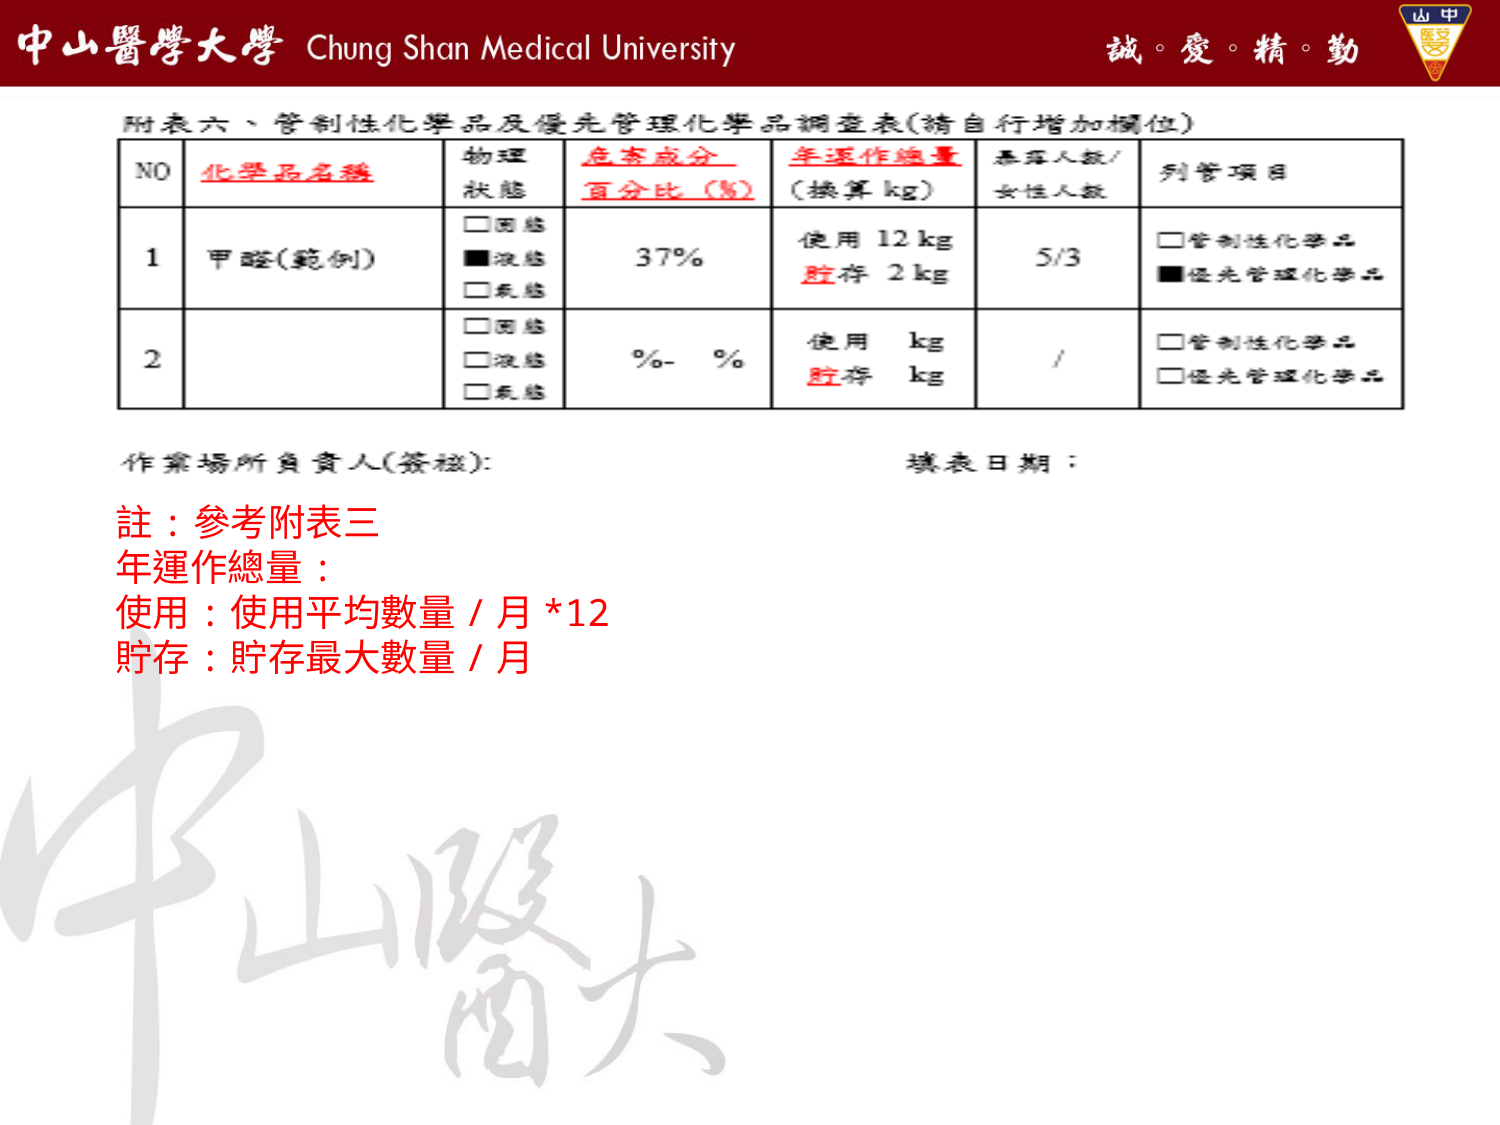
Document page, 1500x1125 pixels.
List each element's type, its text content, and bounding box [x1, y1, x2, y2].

picture [109, 101, 1424, 492]
text_box 註:參考附表三 年運作總量: 使用:使用平均數量/月*12 貯存:貯存最大數量/月 [100, 492, 1447, 687]
